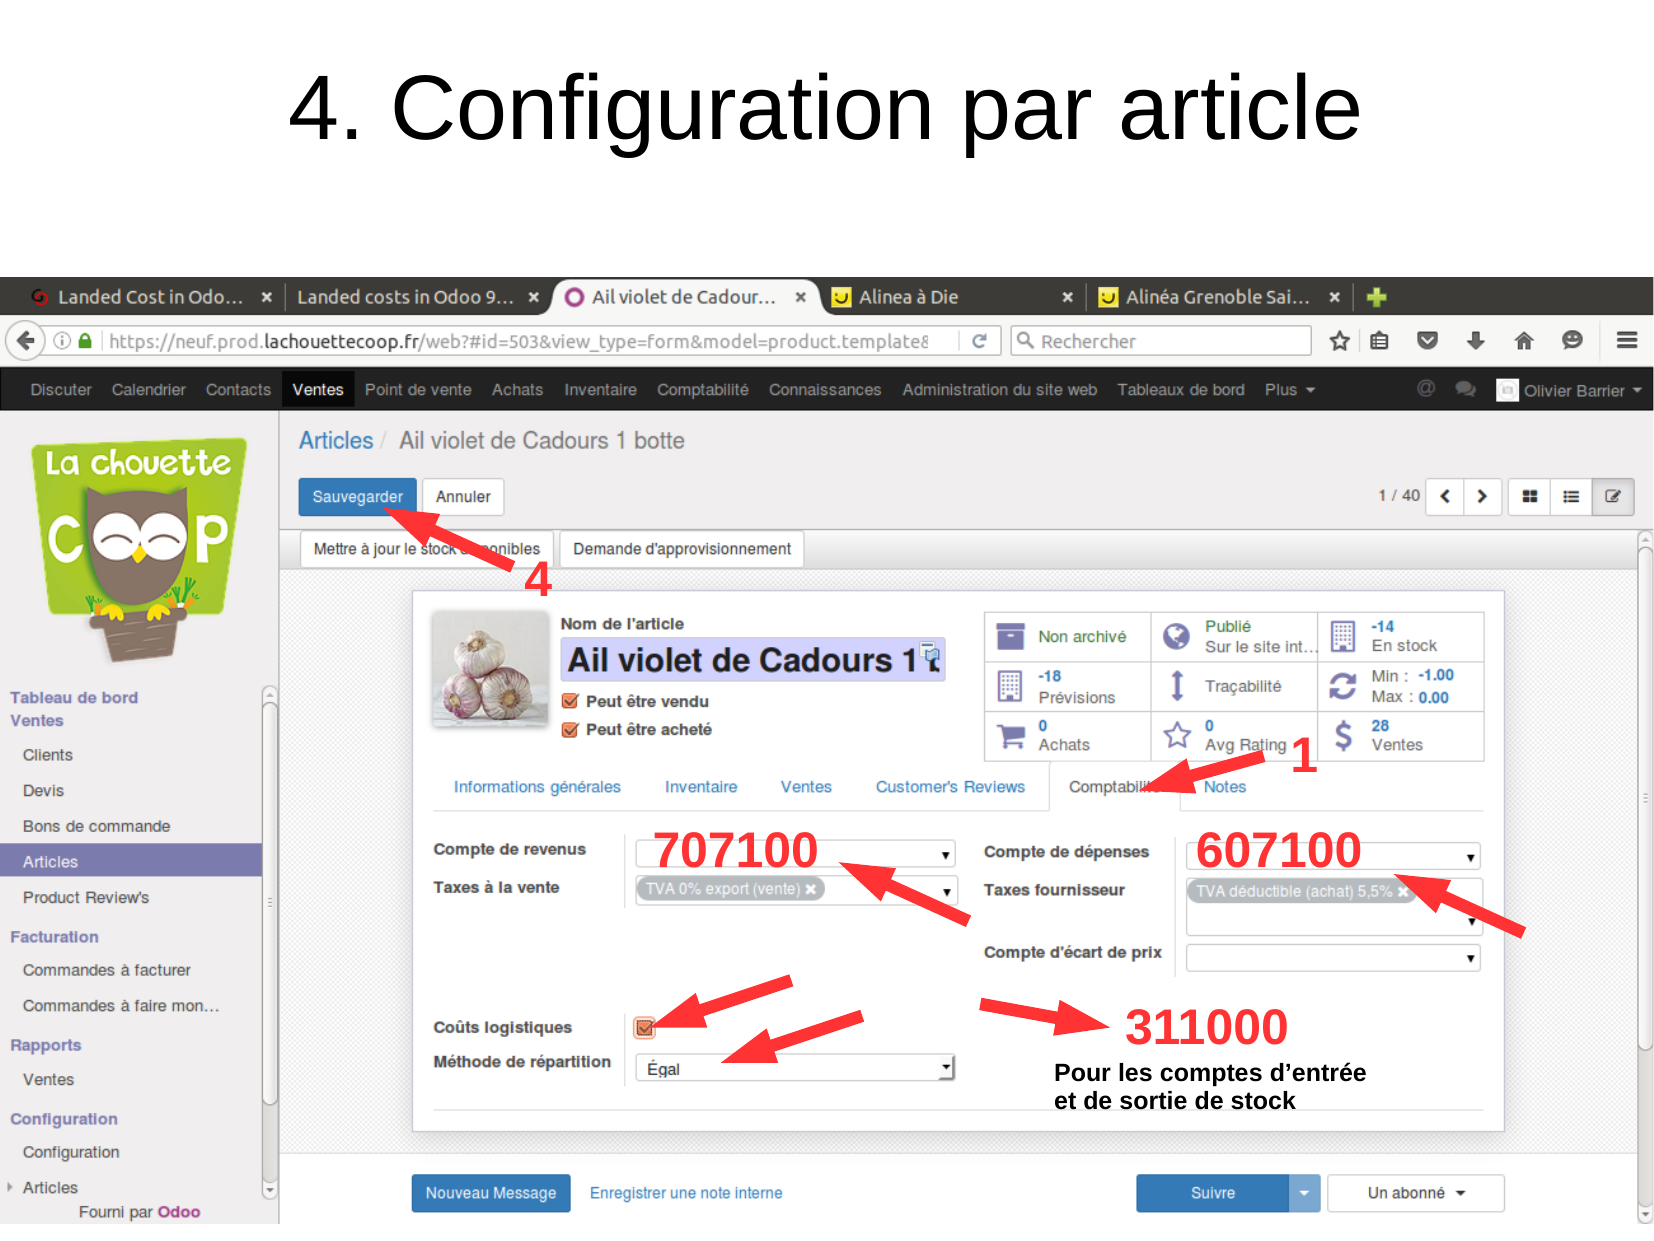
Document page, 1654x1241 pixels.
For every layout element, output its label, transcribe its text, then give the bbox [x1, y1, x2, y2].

picture [0, 277, 1654, 1224]
text_box 1 [1275, 719, 1333, 791]
text_box 707100 [637, 814, 993, 886]
text_box 4 [509, 543, 567, 615]
text_box Pour les comptes d’entrée et de sortie de stock [1039, 1051, 1394, 1123]
text_box 607100 [1181, 815, 1536, 886]
title 4. Configuration par article [82, 49, 1571, 166]
text_box 311000 [1110, 992, 1465, 1064]
